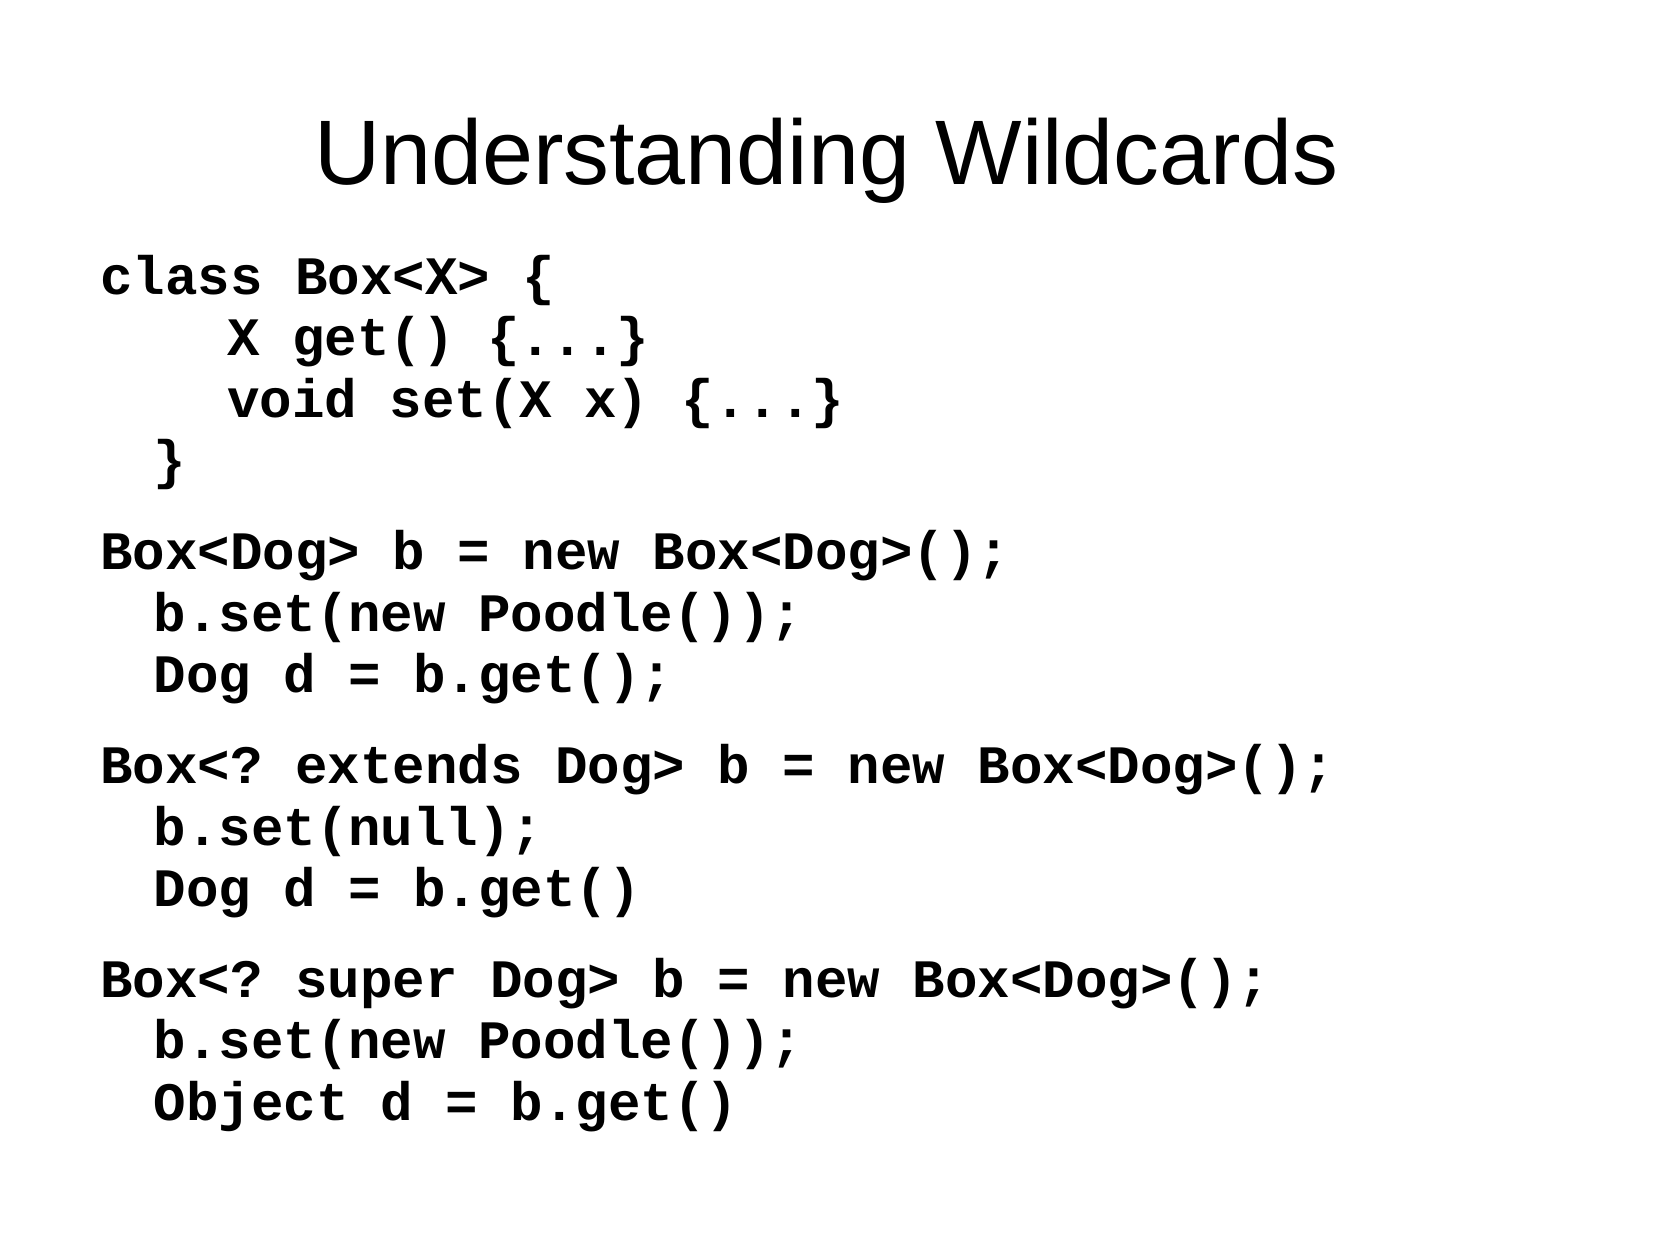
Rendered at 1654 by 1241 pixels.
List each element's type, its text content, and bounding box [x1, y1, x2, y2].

list class Box<X> { X get() {...} void set(X x) {...} } Box<Dog> b = new Box<Dog>(); b.set(new Poodle()); Dog d = b.get(); Box<? extends Dog> b = new Box<Dog>(); b.set(null); Dog d = b.get() Box<? super Dog> b = new Box<Dog>(); b.set(new Poodle()); Object d = b.get() [82, 248, 1571, 1141]
title Understanding Wildcards [82, 56, 1571, 248]
